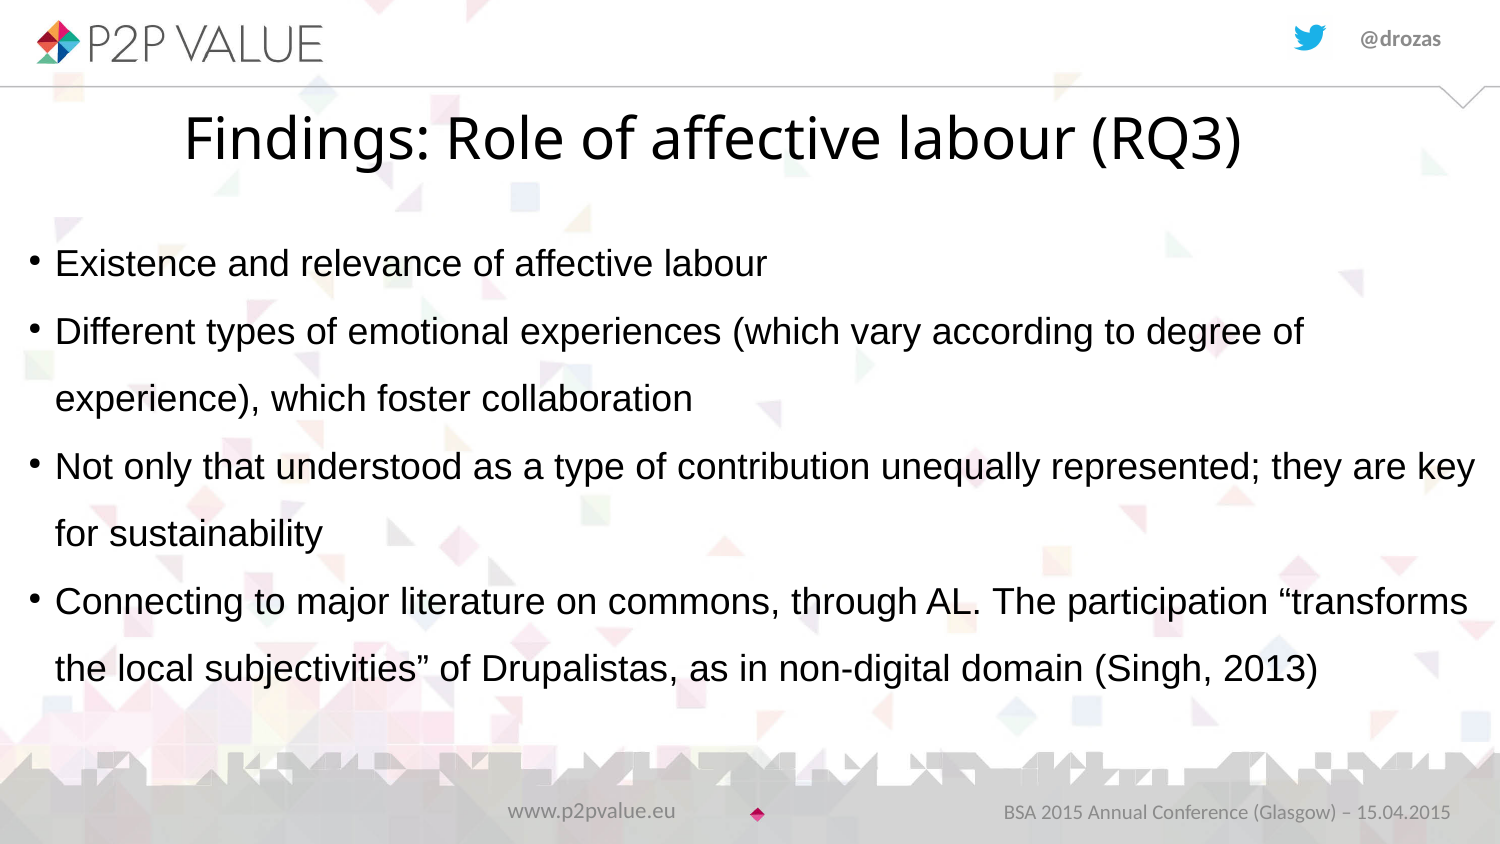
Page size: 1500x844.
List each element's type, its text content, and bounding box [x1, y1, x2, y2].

text_box BSA 2015 Annual Conference (Glasgow) – 15.04.2015 [777, 788, 1470, 834]
picture [0, 0, 1500, 844]
subtitle Existence and relevance of affective labour Different types of emotional experiences (which vary according to degree of experience), which foster collaboration Not only that understood as a type of contribution unequally represented; they are key for sustainability Connecting to major literature on commons, through AL. The participation “transforms the local subjectivities” of Drupalistas, as in non-digital domain (Singh, 2013) [15, 210, 1496, 766]
text_box www.p2pvalue.eu [501, 789, 720, 829]
title Findings: Role of affective labour (RQ3) [60, 92, 1366, 181]
text_box @drozas [1333, 15, 1455, 60]
